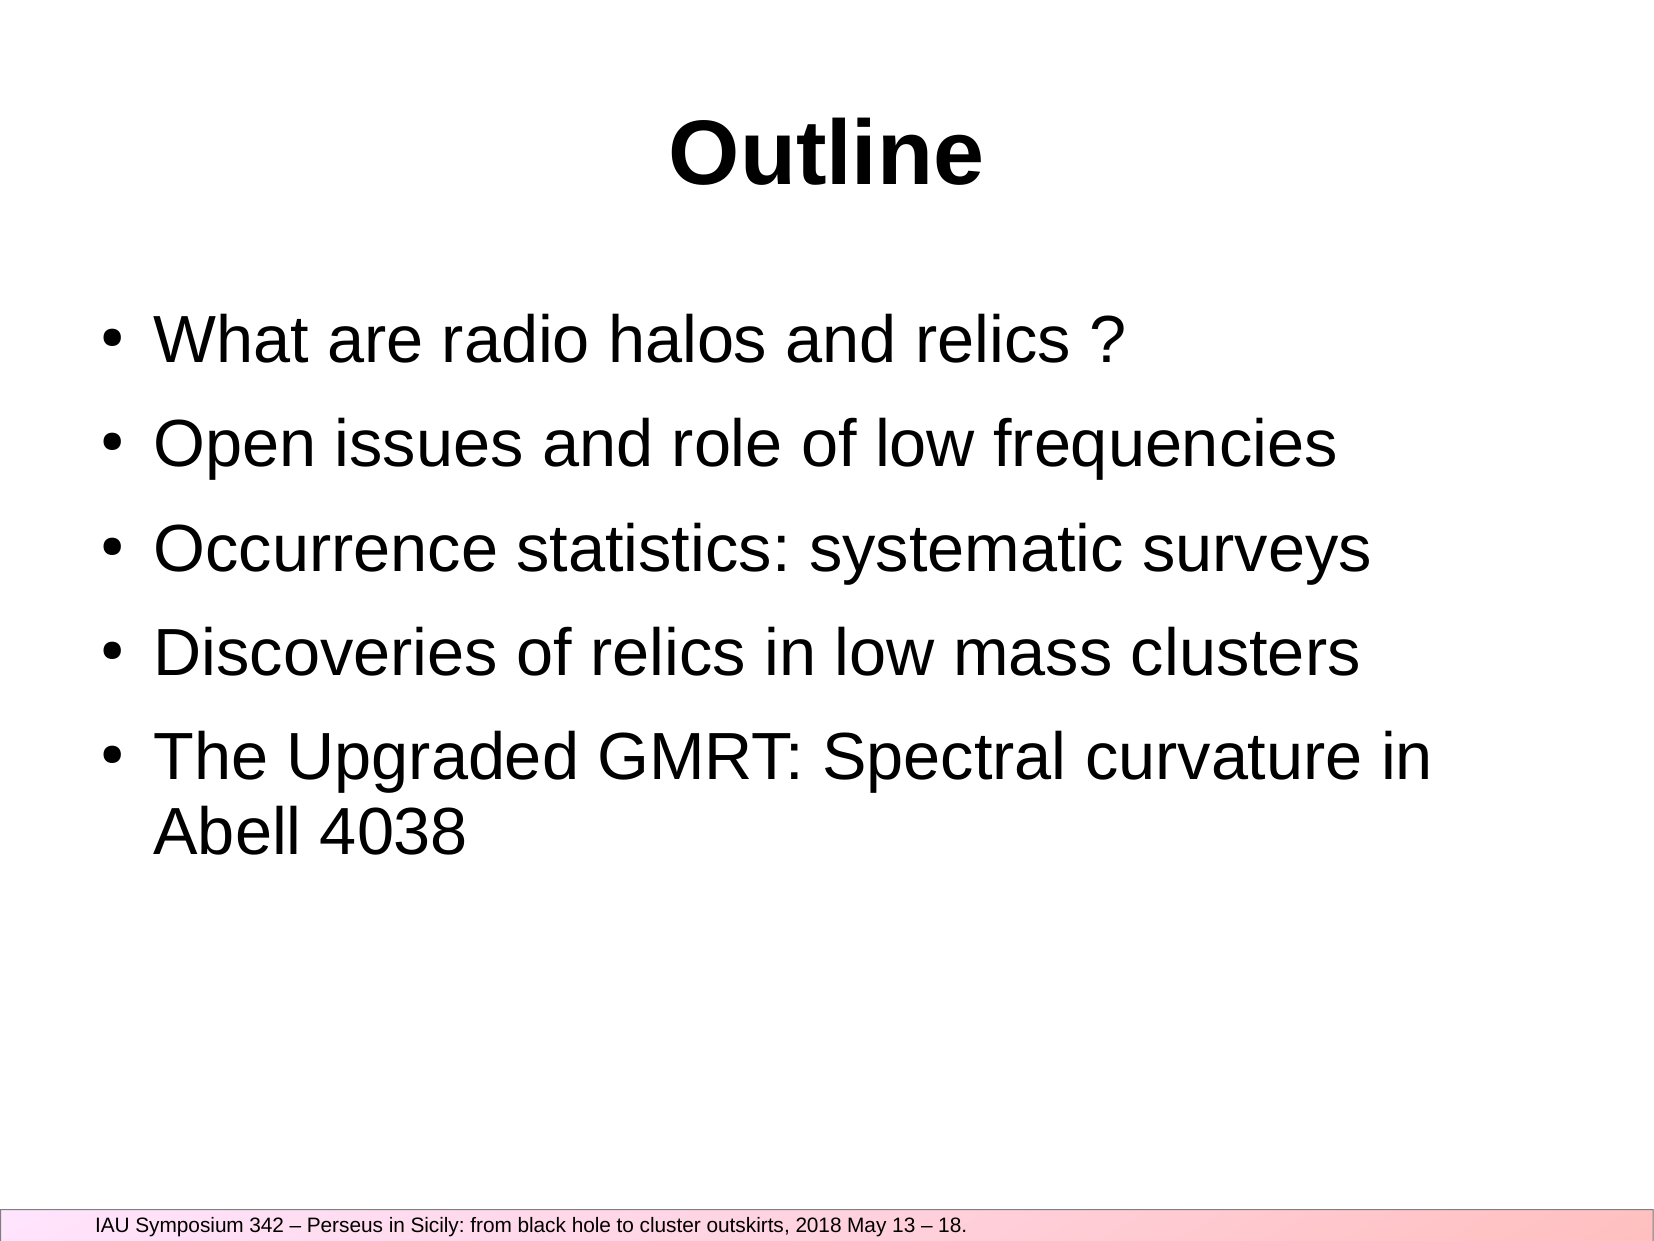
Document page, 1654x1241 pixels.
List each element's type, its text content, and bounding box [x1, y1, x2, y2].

title Outline [82, 49, 1571, 257]
list What are radio halos and relics ? Open issues and role of low frequencies Occurrence statistics: systematic surveys Discoveries of relics in low mass clusters The Upgraded GMRT: Spectral curvature in Abell 4038 [82, 302, 1571, 1022]
